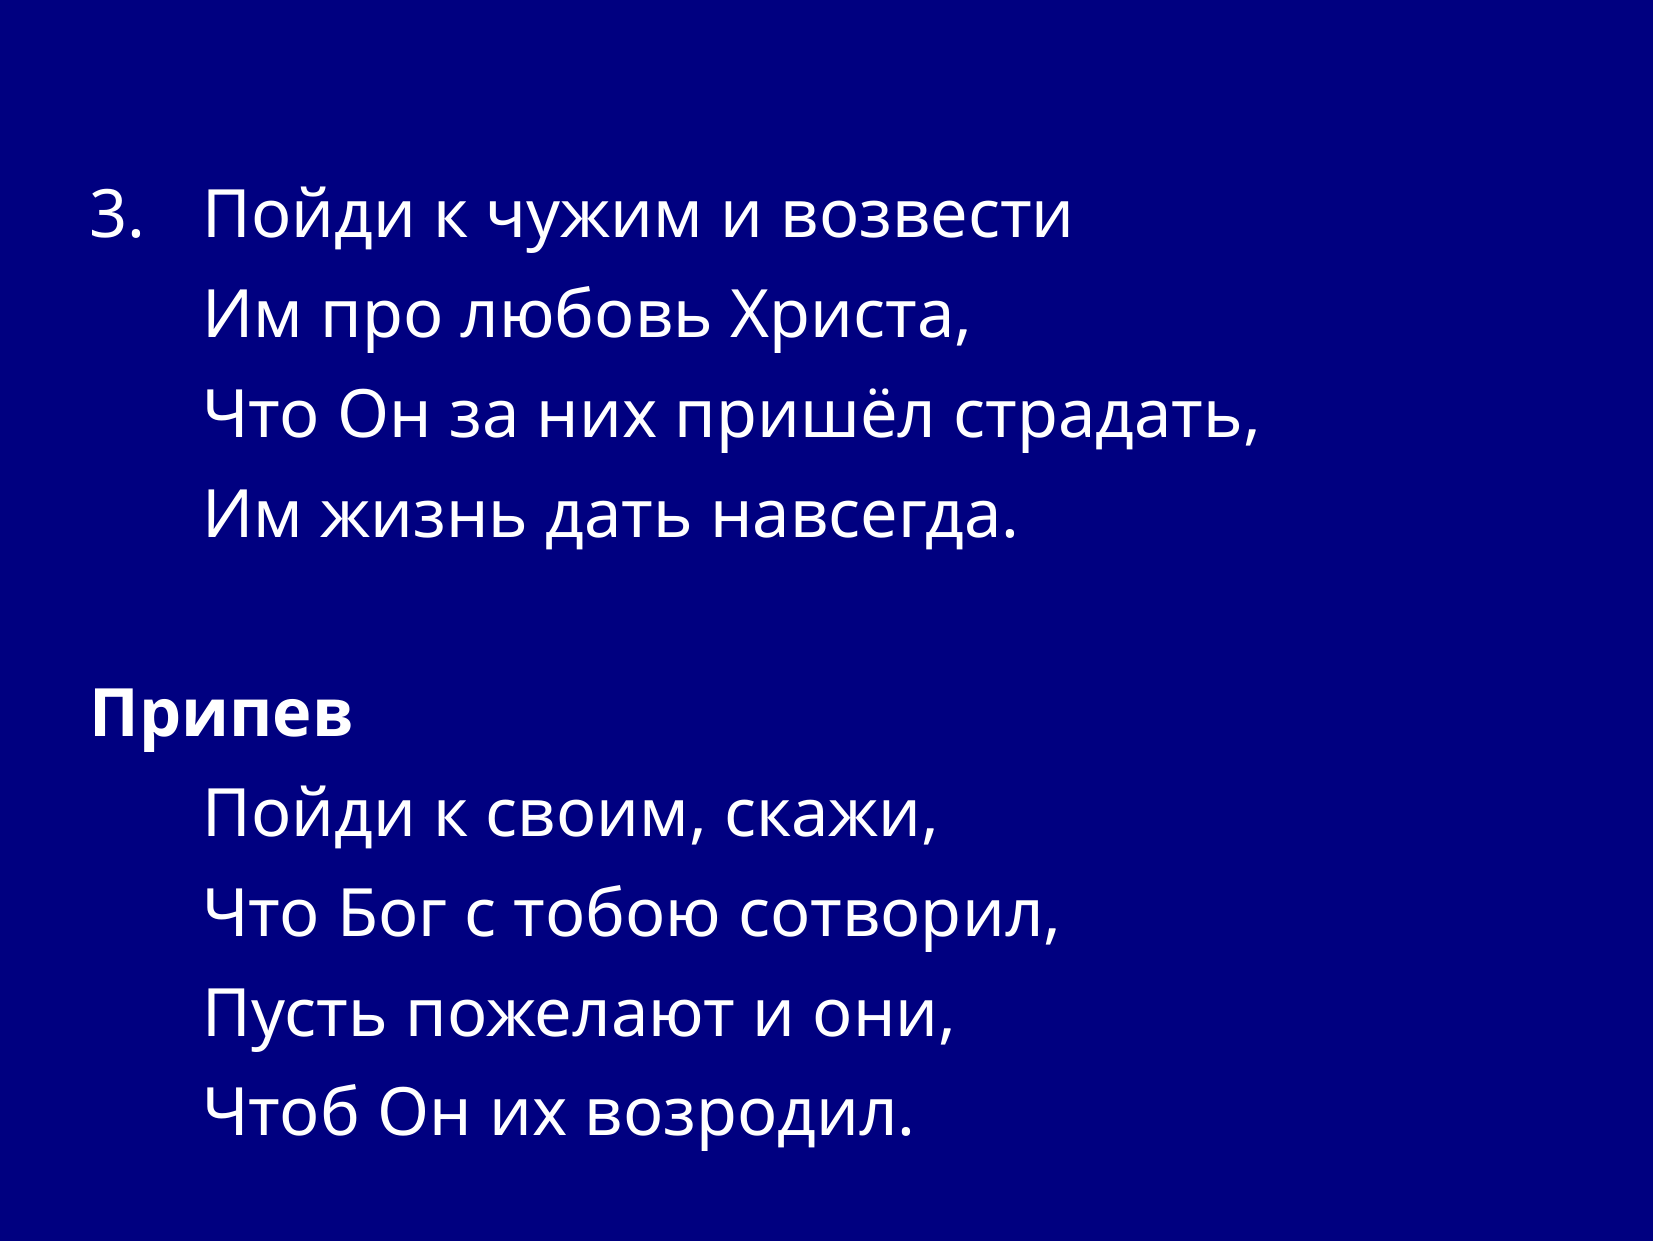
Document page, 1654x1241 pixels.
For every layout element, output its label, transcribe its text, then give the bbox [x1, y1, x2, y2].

text_box 3. Пойди к чужим и возвести Им про любовь Христа, Что Он за них пришёл страдать, Им жизнь дать навсегда. Припев Пойди к своим, скажи, Что Бог с тобою сотворил, Пусть пожелают и они, Чтоб Он их возродил. [75, 150, 1576, 1163]
